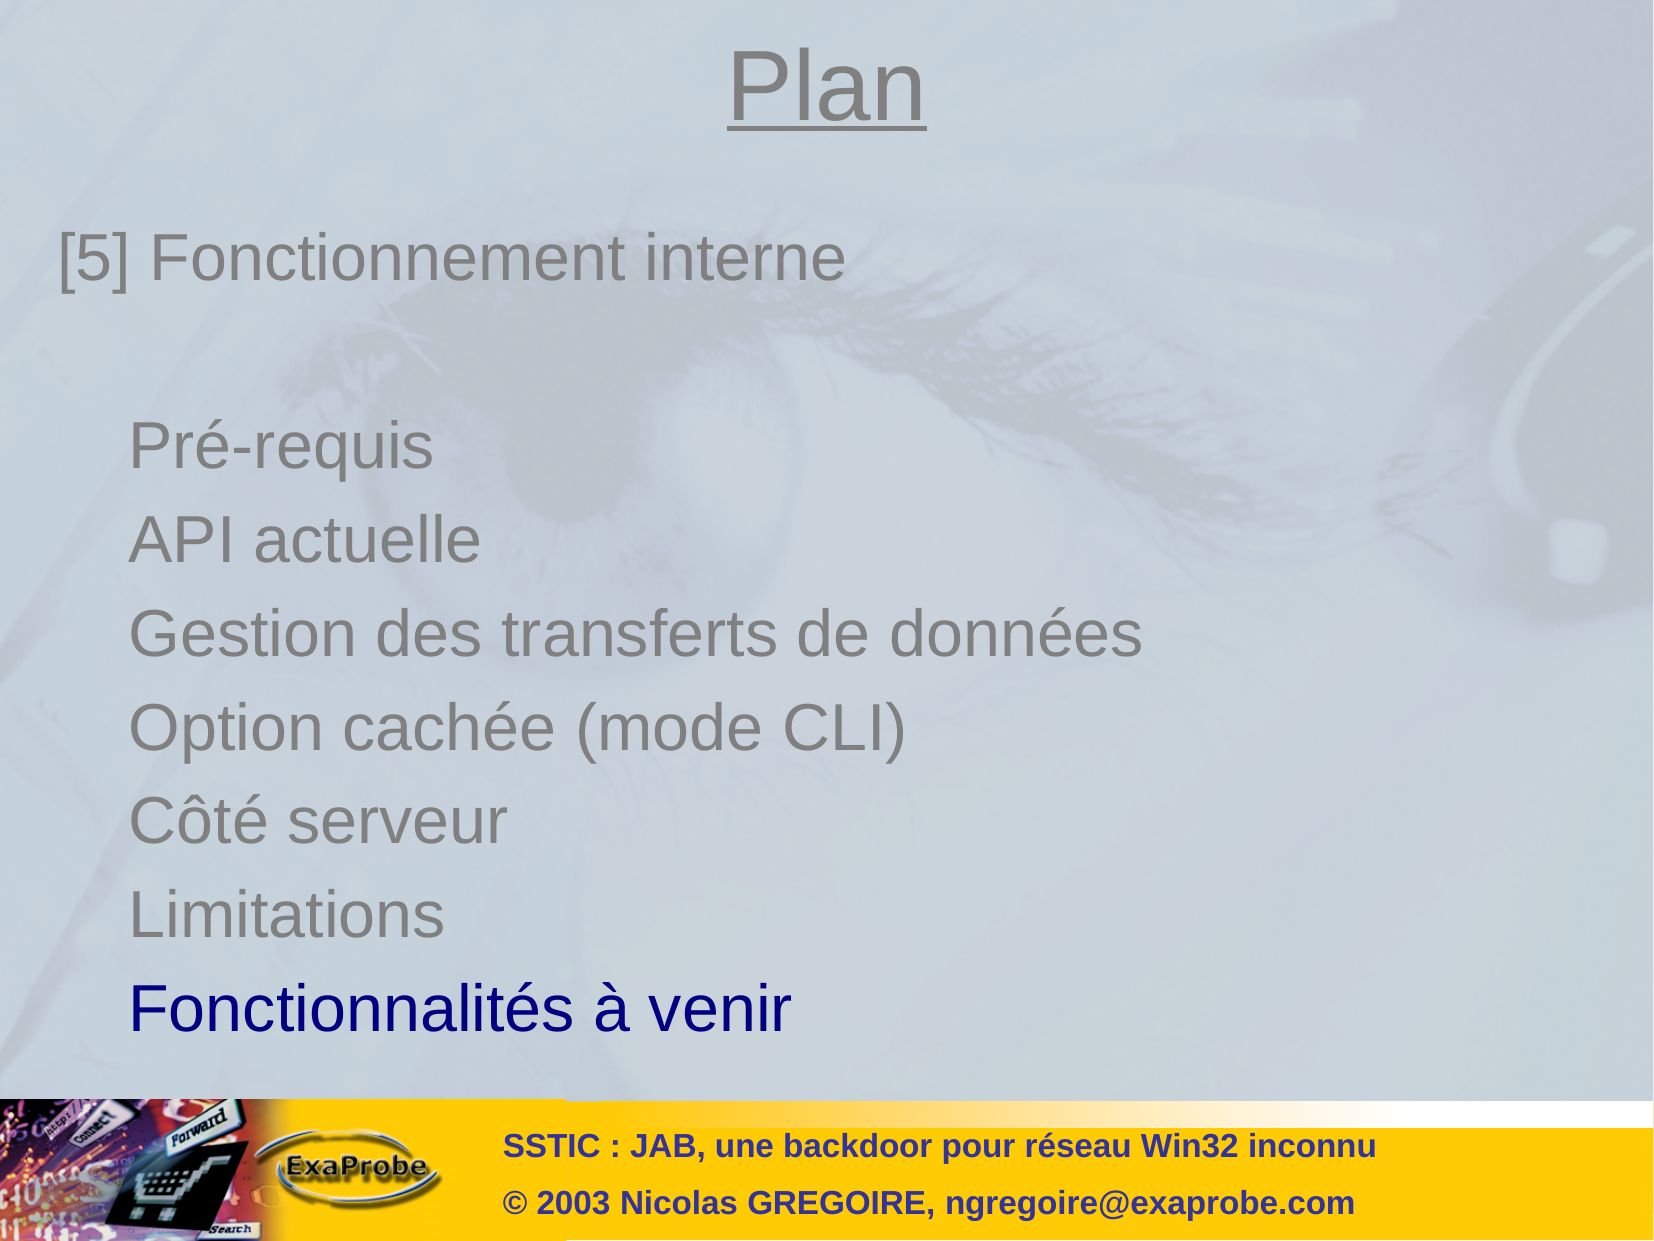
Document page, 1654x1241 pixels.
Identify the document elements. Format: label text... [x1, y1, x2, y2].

title Plan [0, 0, 1654, 167]
subtitle [5] Fonctionnement interne Pré-requis API actuelle Gestion des transferts de données Option cachée (mode CLI) Côté serveur Limitations Fonctionnalités à venir [39, 219, 1623, 1045]
